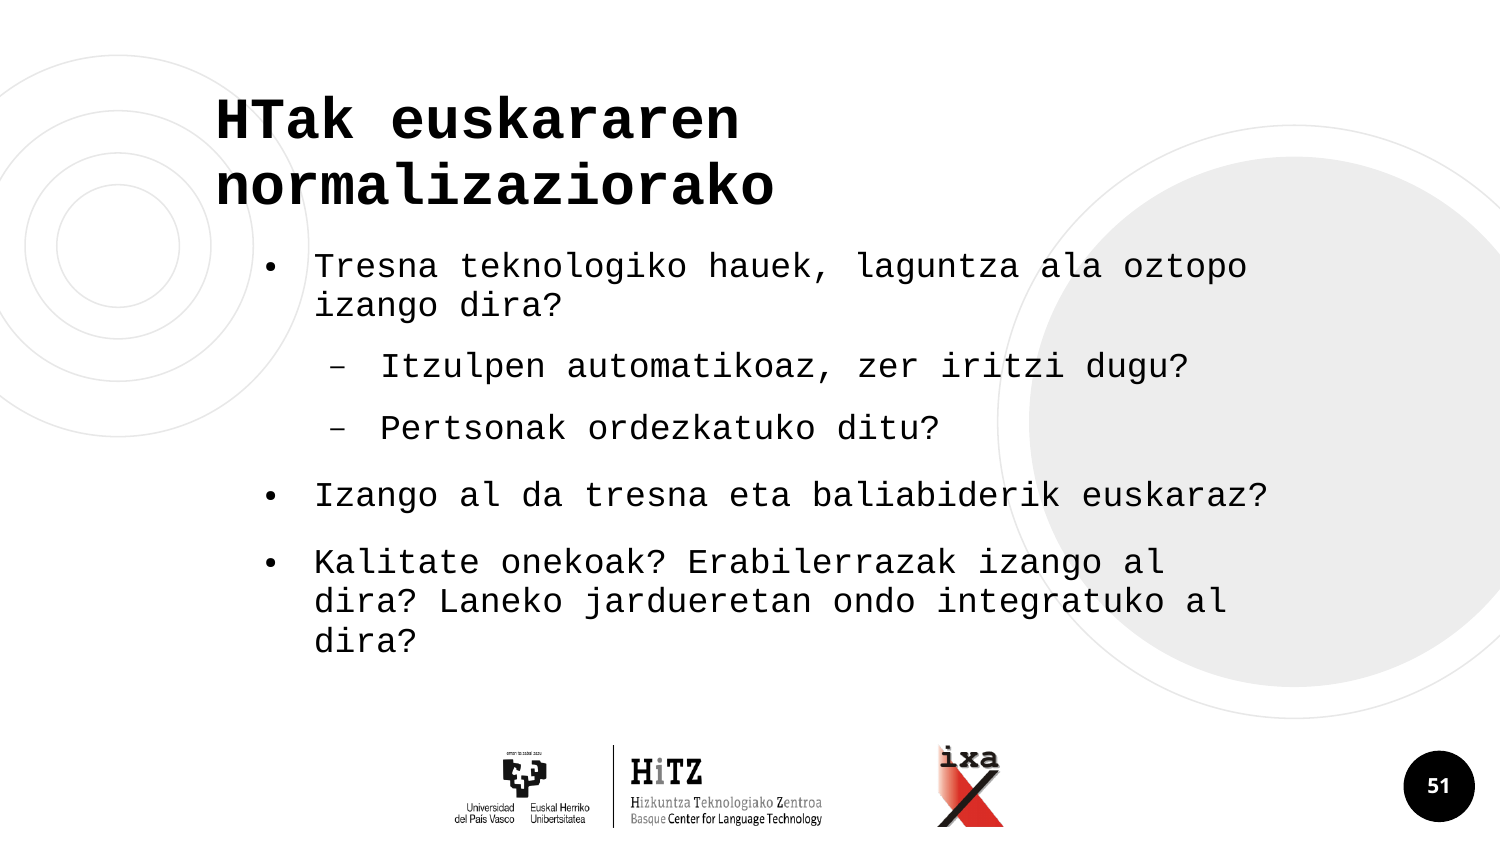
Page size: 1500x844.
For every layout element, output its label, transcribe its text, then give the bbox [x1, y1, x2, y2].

list Tresna teknologiko hauek, laguntza ala oztopo izango dira? Itzulpen automatikoaz, zer iritzi dugu? Pertsonak ordezkatuko ditu? Izango al da tresna eta baliabiderik euskaraz? Kalitate onekoak? Erabilerrazak izango al dira? Laneko jardueretan ondo integratuko al dira? [248, 248, 1276, 702]
picture [937, 744, 1004, 827]
text_box <zenbakia> [1403, 750, 1475, 823]
text_box HTak euskararen normalizaziorako [200, 82, 1335, 230]
picture [450, 745, 827, 828]
